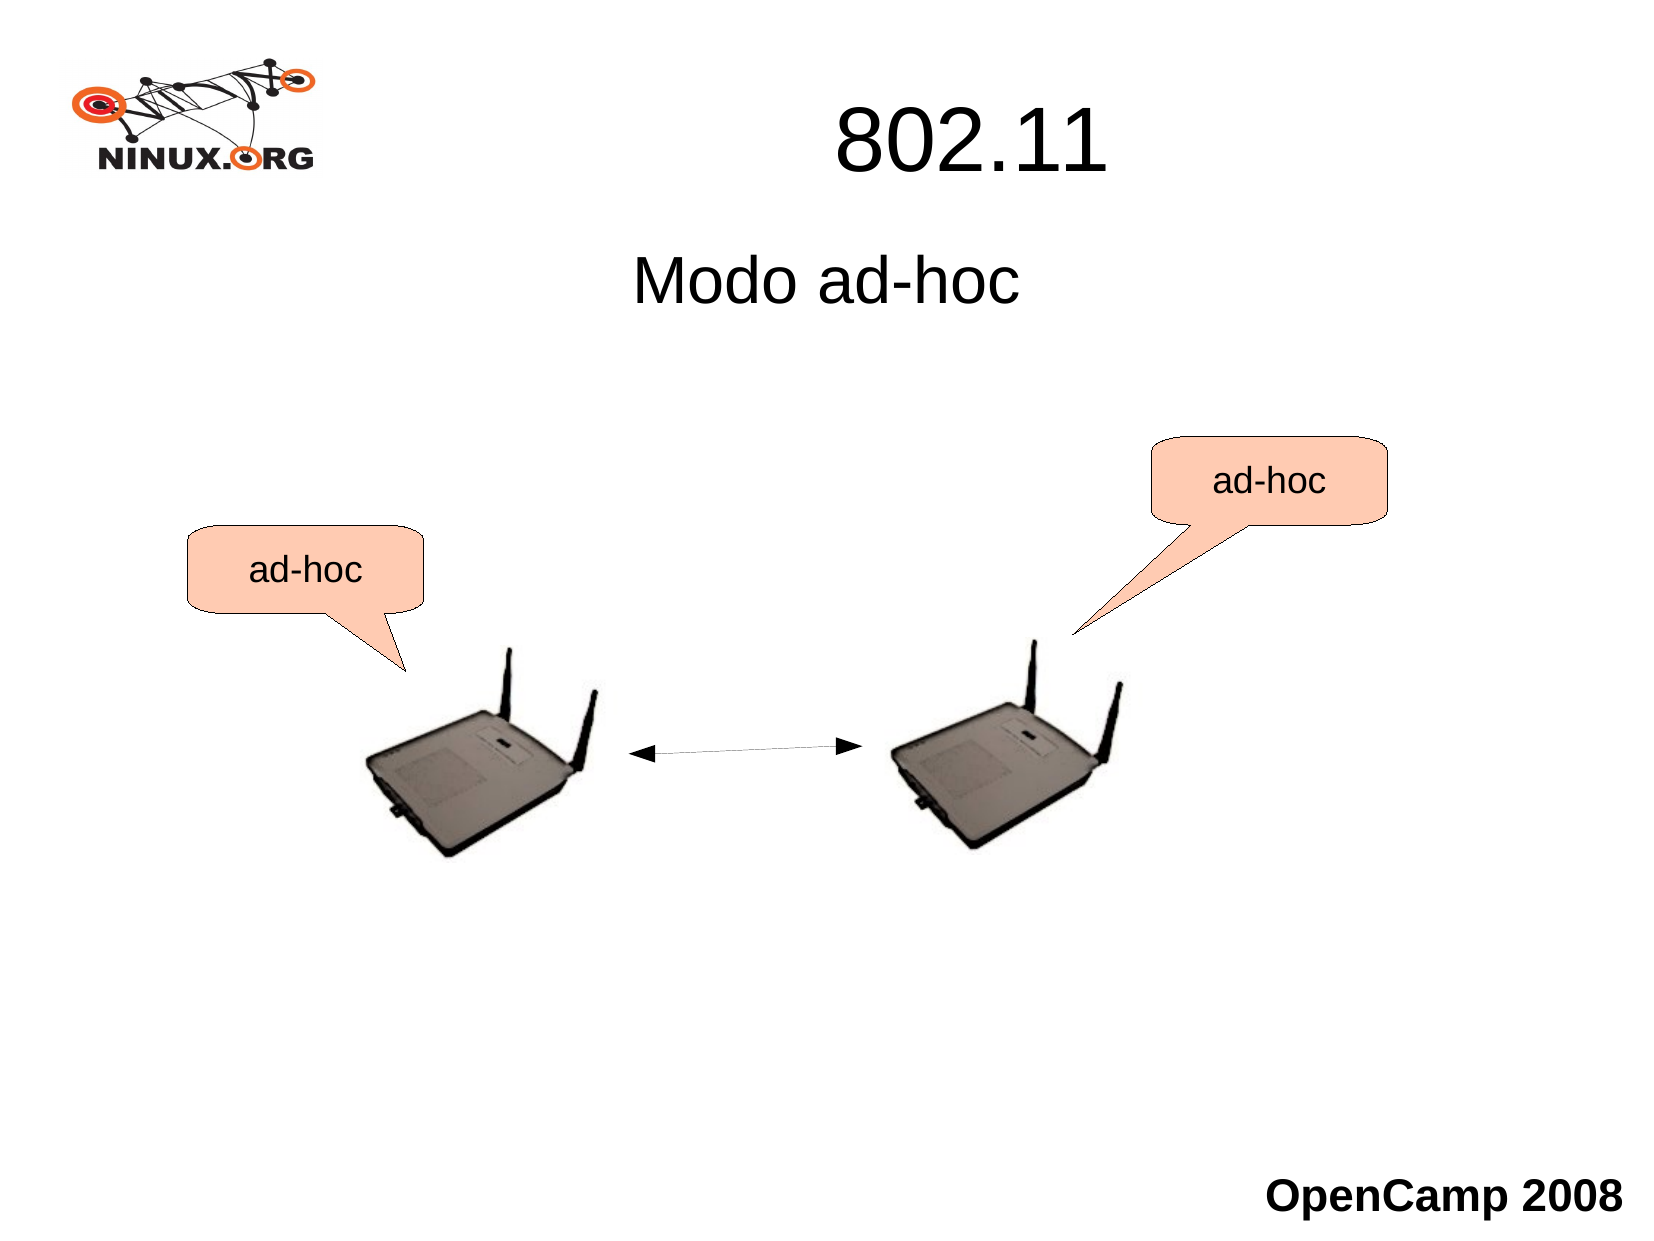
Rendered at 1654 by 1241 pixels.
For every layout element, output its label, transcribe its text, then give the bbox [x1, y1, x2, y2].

title 802.11 [383, 43, 1565, 206]
picture [337, 645, 629, 863]
text_box ad-hoc [187, 525, 424, 672]
text_box ad-hoc [1072, 436, 1388, 635]
subtitle Modo ad-hoc [82, 206, 1571, 355]
picture [862, 637, 1154, 855]
picture [59, 58, 323, 178]
text_box OpenCamp 2008 [1237, 1162, 1651, 1237]
